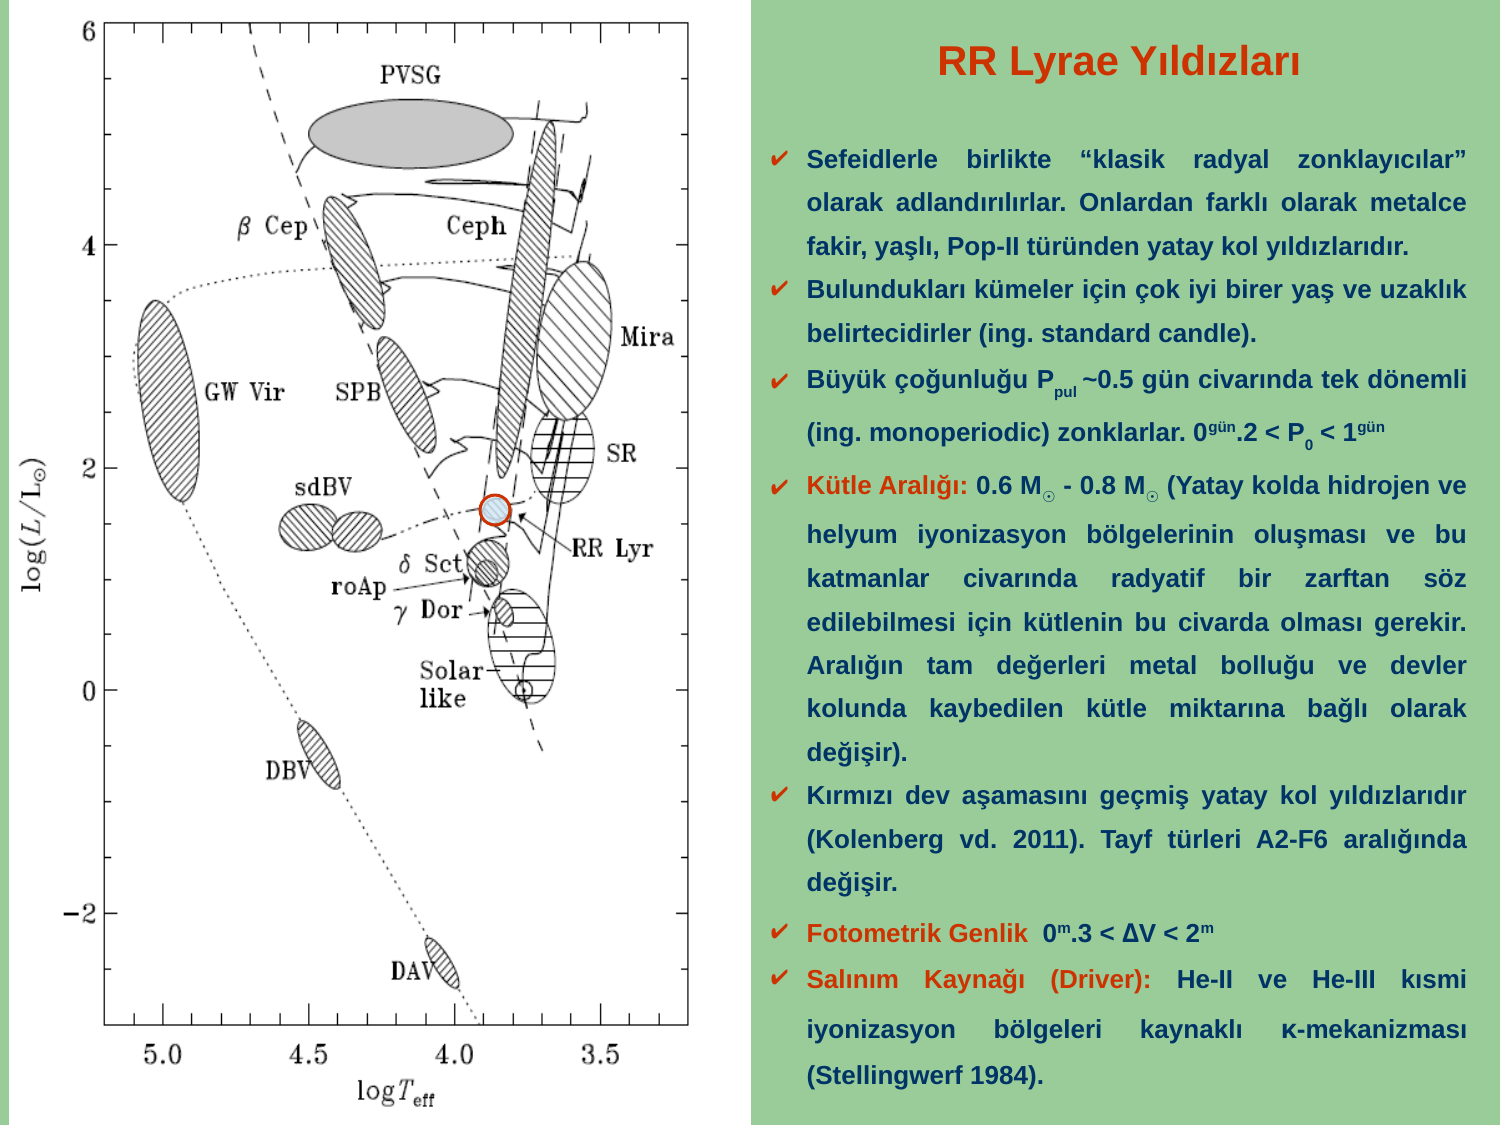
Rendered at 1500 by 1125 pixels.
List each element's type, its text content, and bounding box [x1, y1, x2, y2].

text_box [480, 495, 511, 526]
picture [9, 0, 751, 1125]
text_box RR Lyrae Yıldızları Sefeidlerle birlikte “klasik radyal zonklayıcılar” olarak adlandırılırlar. Onlardan farklı olarak metalce fakir, yaşlı, Pop-II türünden yatay kol yıldızlarıdır. Bulundukları kümeler için çok iyi birer yaş ve uzaklık belirtecidirler (ing. standard candle). Büyük çoğunluğu Ppul ~0.5 gün civarında tek dönemli (ing. monoperiodic) zonklarlar. 0gün.2 < P0 < 1gün Kütle Aralığı: 0.6 M☉ - 0.8 M☉ (Yatay kolda hidrojen ve helyum iyonizasyon bölgelerinin oluşması ve bu katmanlar civarında radyatif bir zarftan söz edilebilmesi için kütlenin bu civarda olması gerekir. Aralığın tam değerleri metal bolluğu ve devler kolunda kaybedilen kütle miktarına bağlı olarak değişir). Kırmızı dev aşamasını geçmiş yatay kol yıldızlarıdır (Kolenberg vd. 2011). Tayf türleri A2-F6 aralığında değişir. Fotometrik Genlik 0m.3 < ΔV < 2m Salınım Kaynağı (Driver): He-II ve He-III kısmi iyonizasyon bölgeleri kaynaklı κ-mekanizması (Stellingwerf 1984). [756, 29, 1483, 1111]
